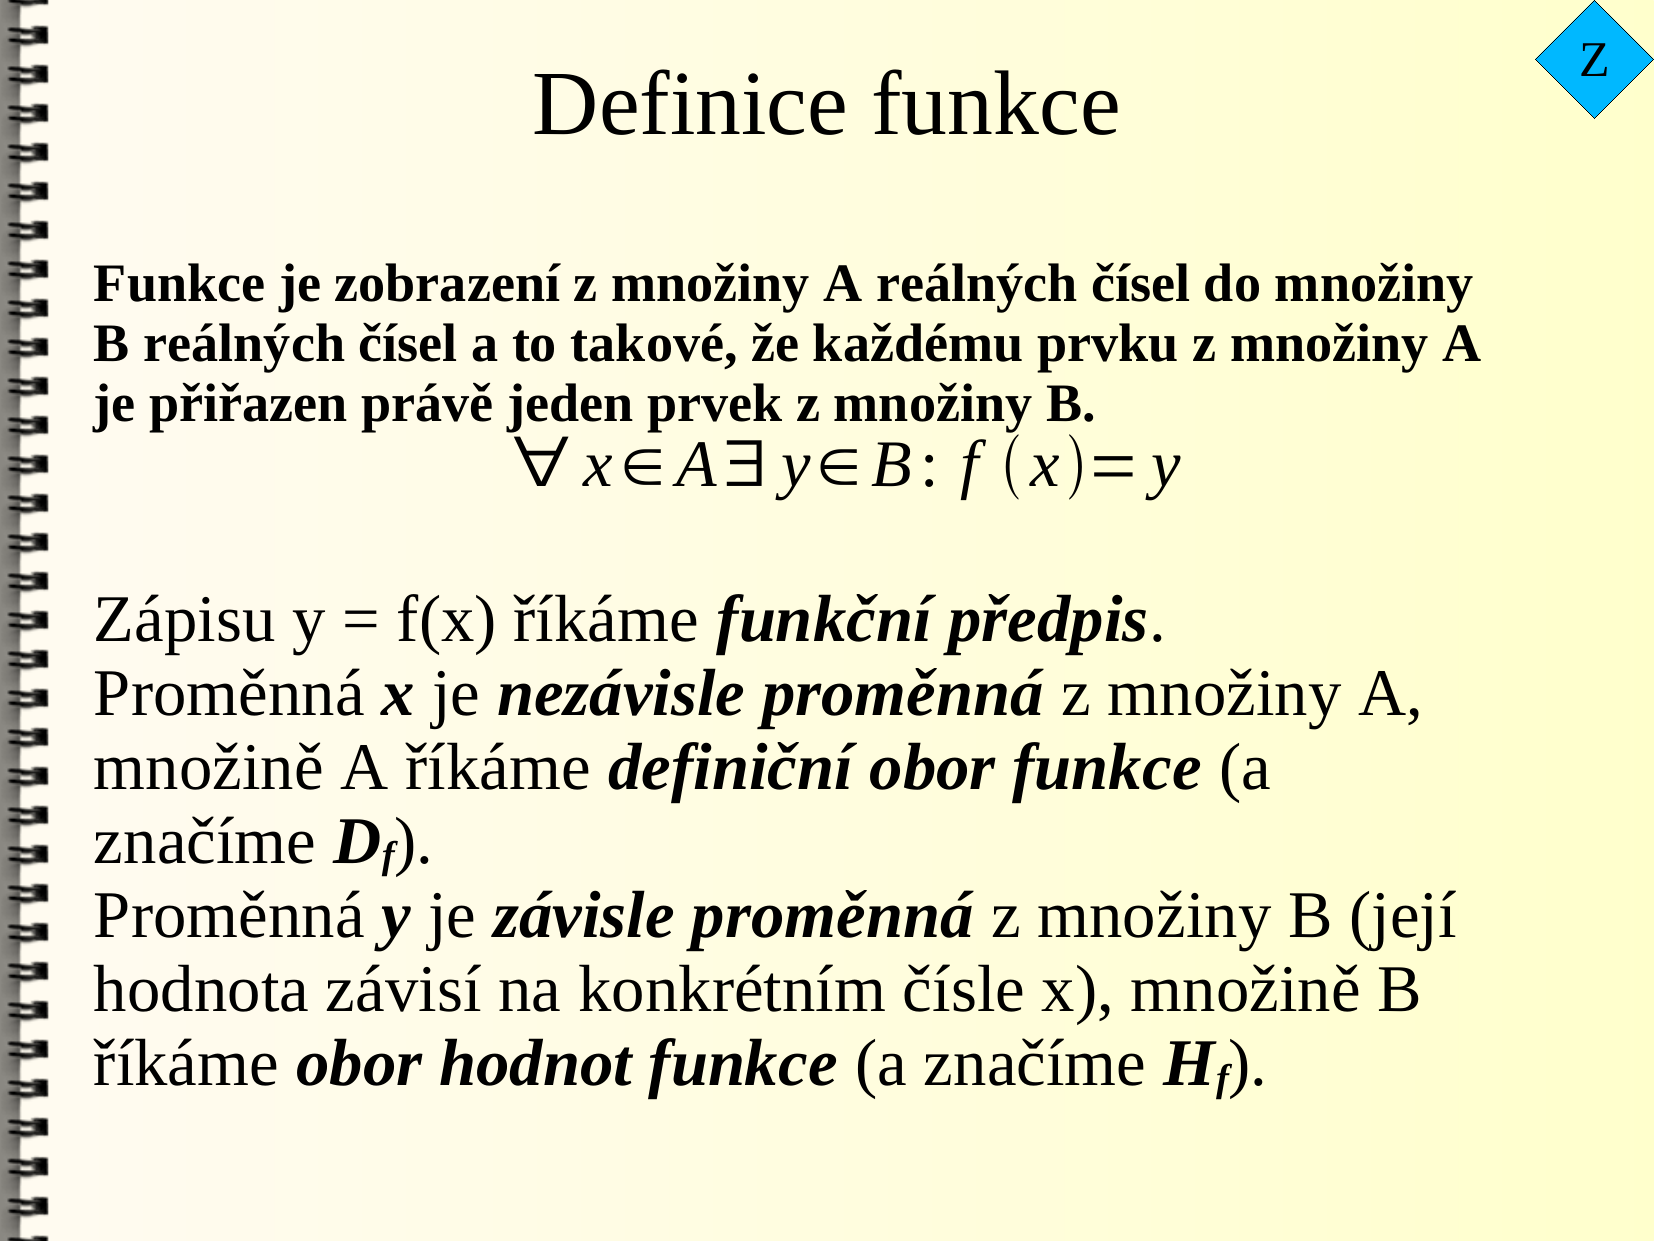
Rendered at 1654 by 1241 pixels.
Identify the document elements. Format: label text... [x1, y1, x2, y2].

text_box Z [1535, 0, 1654, 119]
subtitle Funkce je zobrazení z množiny A reálných čísel do množiny B reálných čísel a to takové, že každému prvku z množiny A je přiřazen právě jeden prvek z množiny B. Zápisu y = f(x) říkáme funkční předpis. Proměnná x je nezávisle proměnná z množiny A, množině A říkáme definiční obor funkce (a značíme Df). Proměnná y je závisle proměnná z množiny B (její hodnota závisí na konkrétním čísle x), množině B říkáme obor hodnot funkce (a značíme Hf). [93, 229, 1506, 1124]
picture [0, 0, 1654, 1241]
title Definice funkce [121, 29, 1534, 178]
